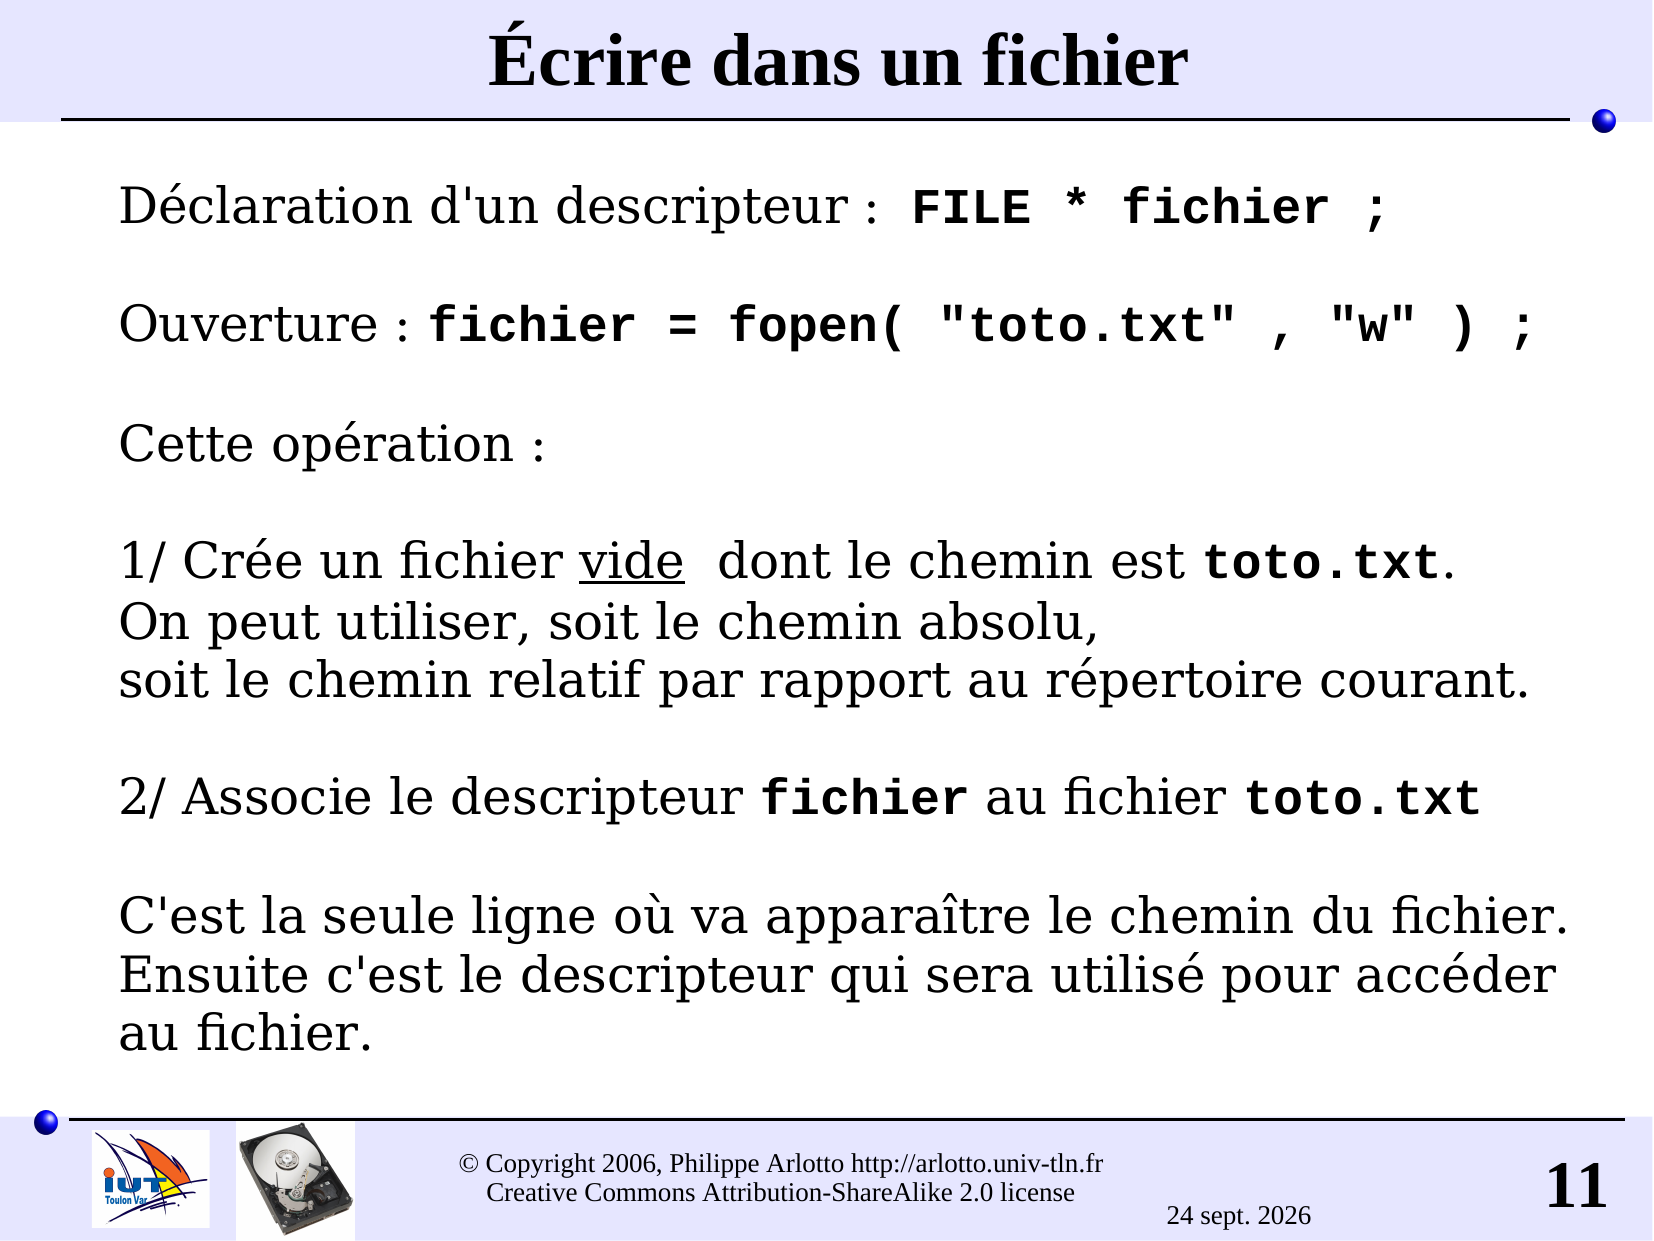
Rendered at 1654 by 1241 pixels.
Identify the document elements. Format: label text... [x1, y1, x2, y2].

picture [236, 1121, 355, 1241]
text_box Déclaration d'un descripteur : FILE * fichier ; Ouverture : fichier = fopen( "toto.txt" , "w" ) ; Cette opération : 1/ Crée un fichier vide dont le chemin est toto.txt. On peut utiliser, soit le chemin absolu, soit le chemin relatif par rapport au répertoire courant. 2/ Associe le descripteur fichier au fichier toto.txt C'est la seule ligne où va apparaître le chemin du fichier. Ensuite c'est le descripteur qui sera utilisé pour accéder au fichier. [118, 177, 1573, 1063]
title Écrire dans un fichier [95, 14, 1585, 107]
